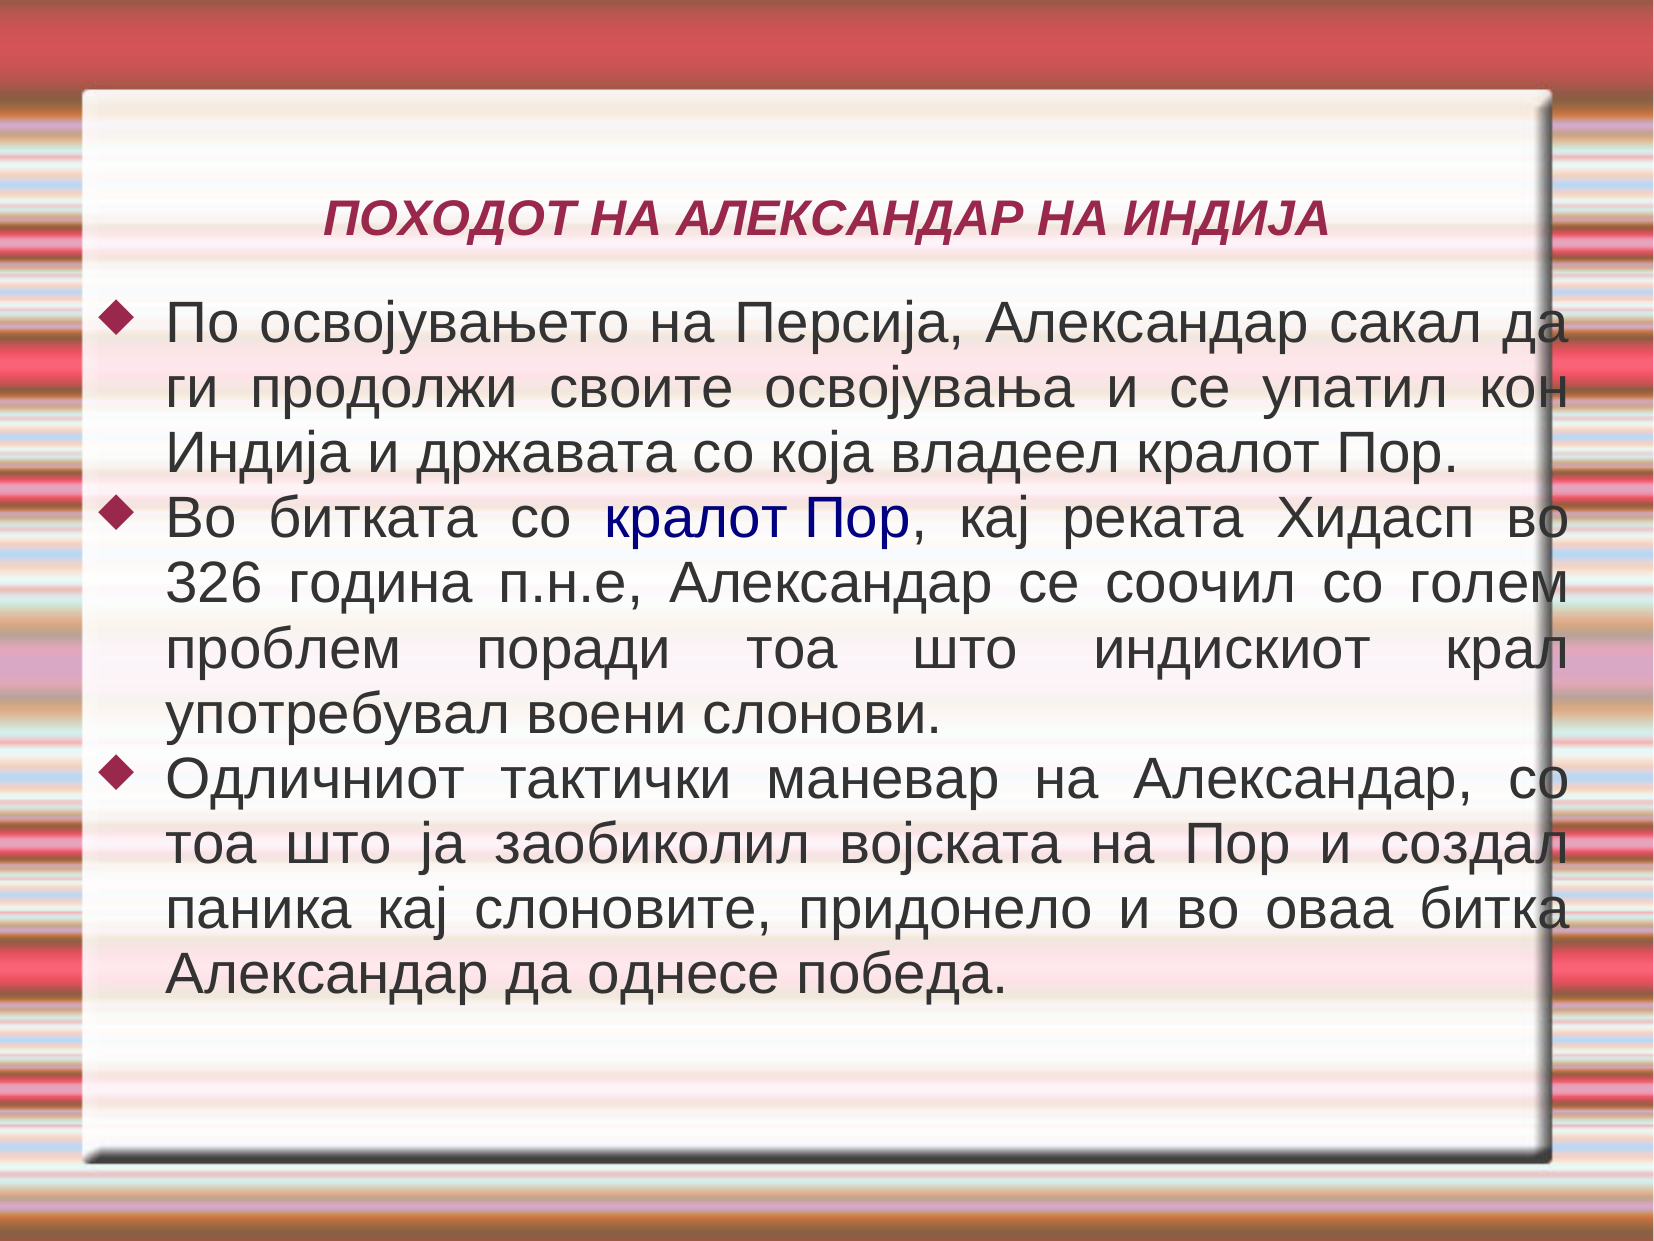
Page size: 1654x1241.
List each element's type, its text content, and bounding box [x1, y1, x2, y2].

title ПОХОДОТ НА АЛЕКСАНДАР НА ИНДИЈА [121, 114, 1534, 290]
list По освојувањето на Персија, Александар сакал да ги продолжи своите освојувања и се упатил кон Индија и државата со која владеел кралот Пор. Во битката со кралот Пор, кај реката Хидасп во 326 година п.н.е, Александар се соочил со голем проблем поради тоа што индискиот крал употребувал воени слонови. Одличниот тактички маневар на Александар, со тоа што ја заобиколил војската на Пор и создал паника кај слоновите, придонело и во оваа битка Александар да однесе победа. [82, 290, 1571, 1109]
picture [0, 0, 1654, 1241]
